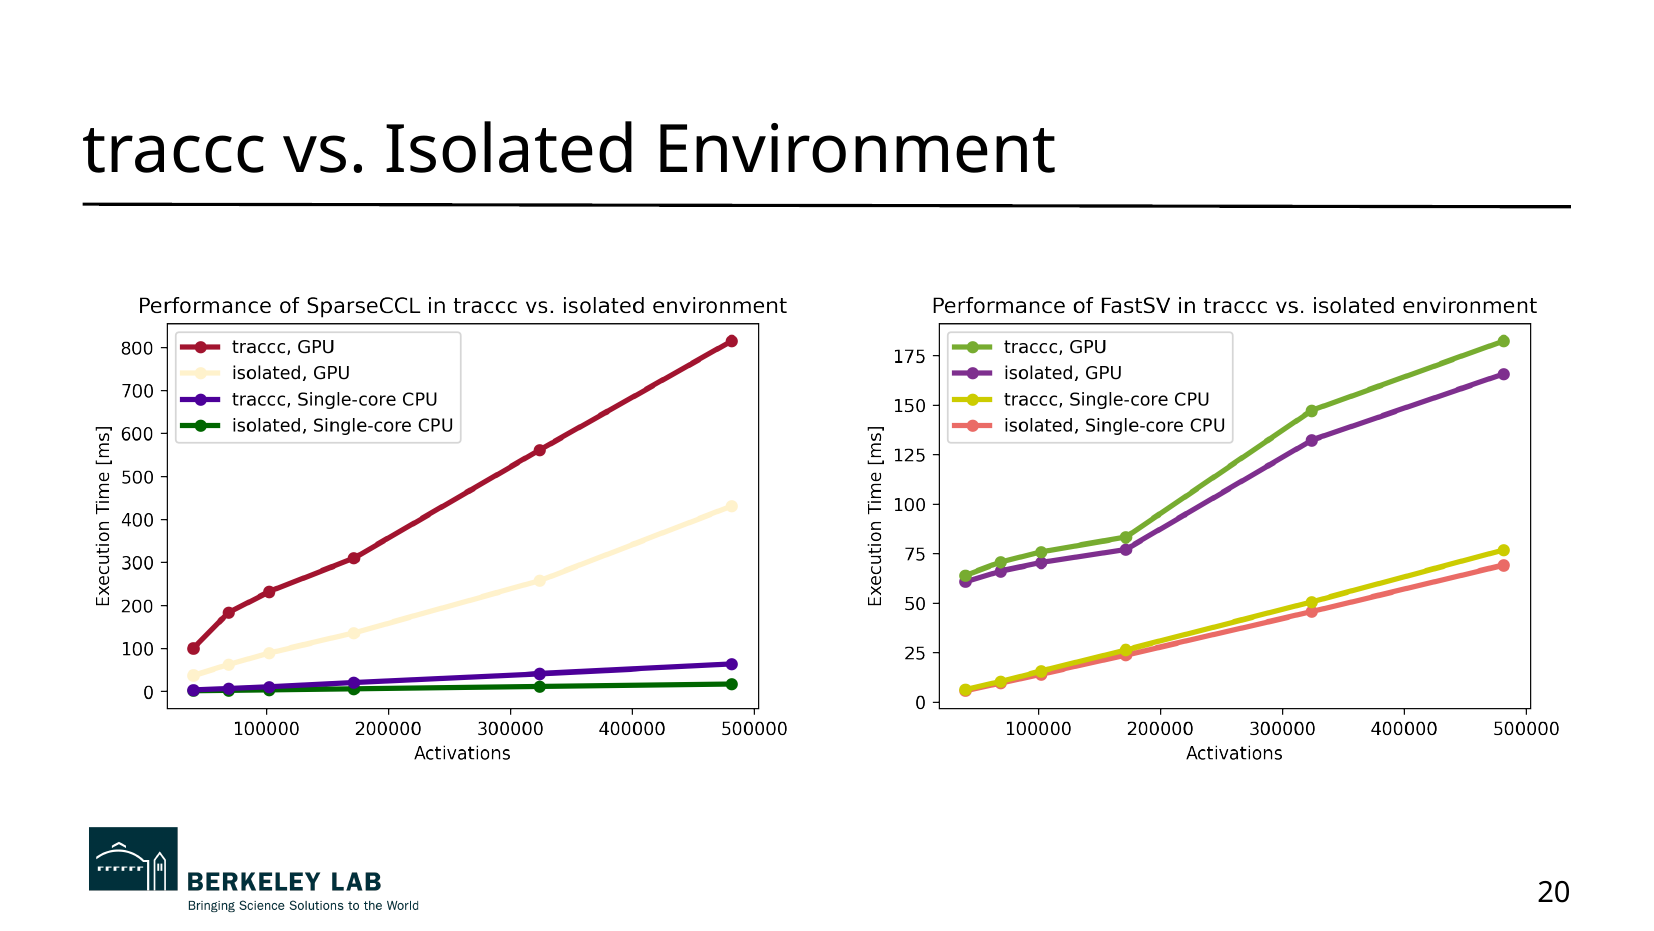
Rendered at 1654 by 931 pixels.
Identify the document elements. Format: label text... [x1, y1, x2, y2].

picture [83, 284, 800, 775]
picture [855, 284, 1572, 775]
picture [71, 809, 436, 930]
title traccc vs. Isolated Environment [82, 37, 1571, 193]
